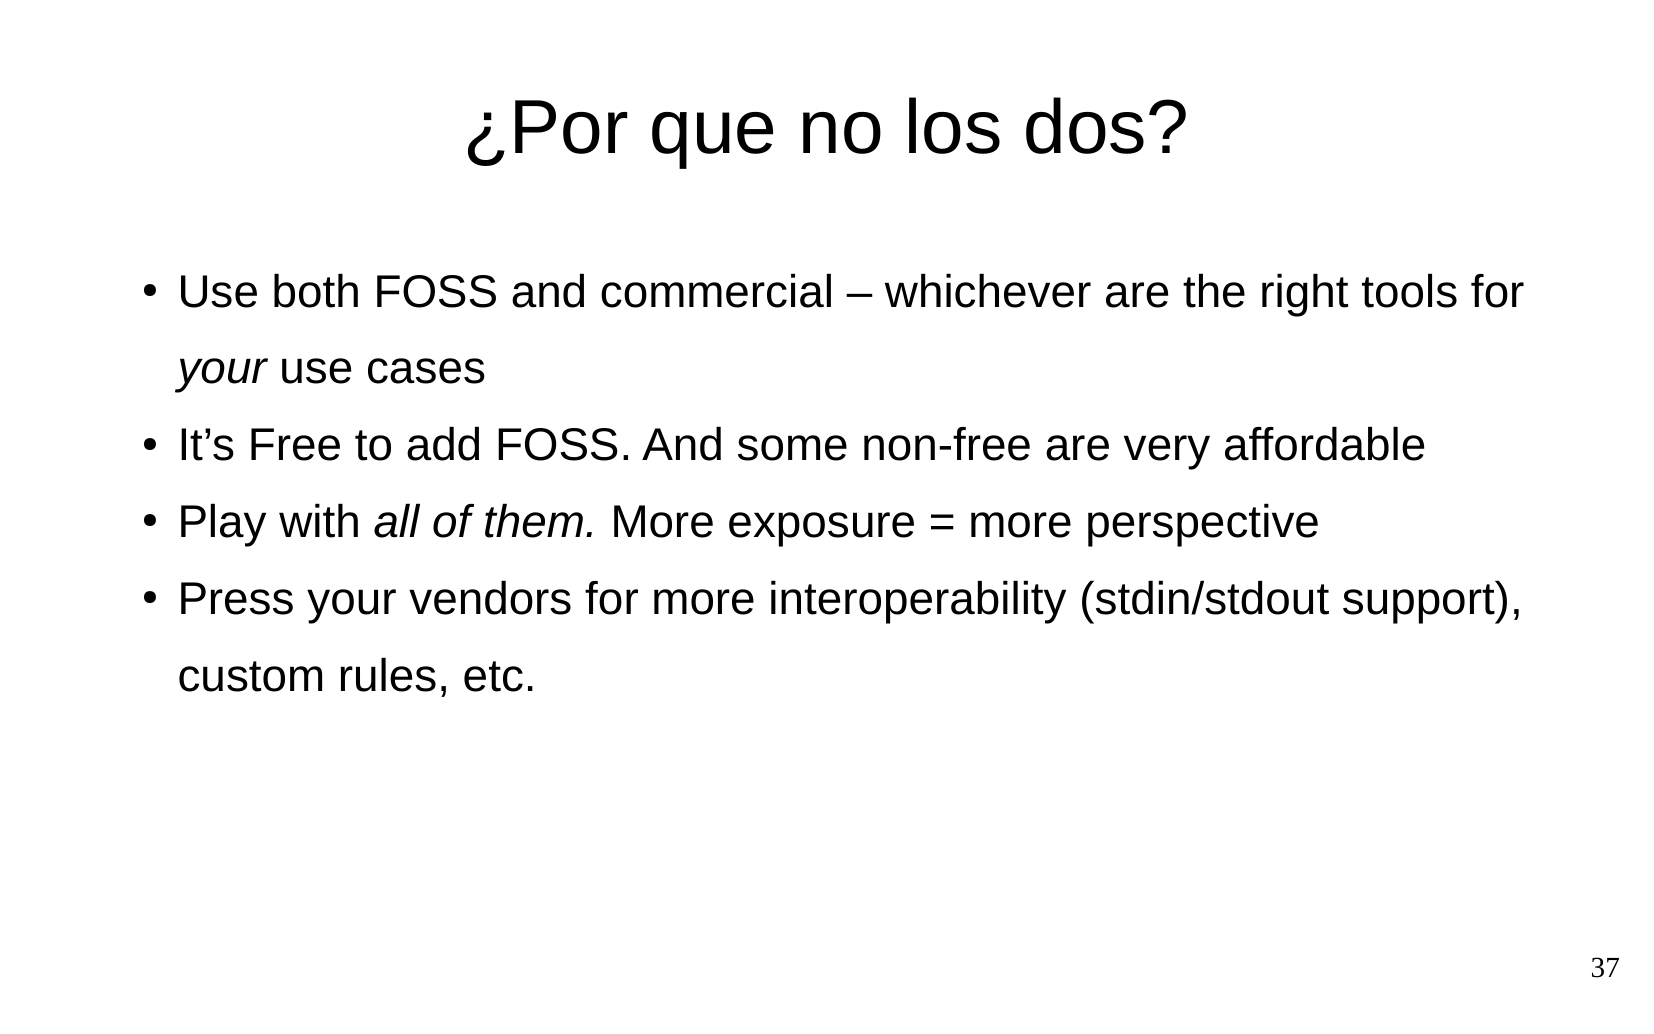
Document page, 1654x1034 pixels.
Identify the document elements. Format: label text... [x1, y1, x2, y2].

text_box <number> [1560, 951, 1621, 1023]
title ¿Por que no los dos? [82, 41, 1571, 214]
subtitle Use both FOSS and commercial – whichever are the right tools for your use cases It’s Free to add FOSS. And some non-free are very affordable Play with all of them. More exposure = more perspective Press your vendors for more interoperability (stdin/stdout support), custom rules, etc. [75, 240, 1563, 886]
